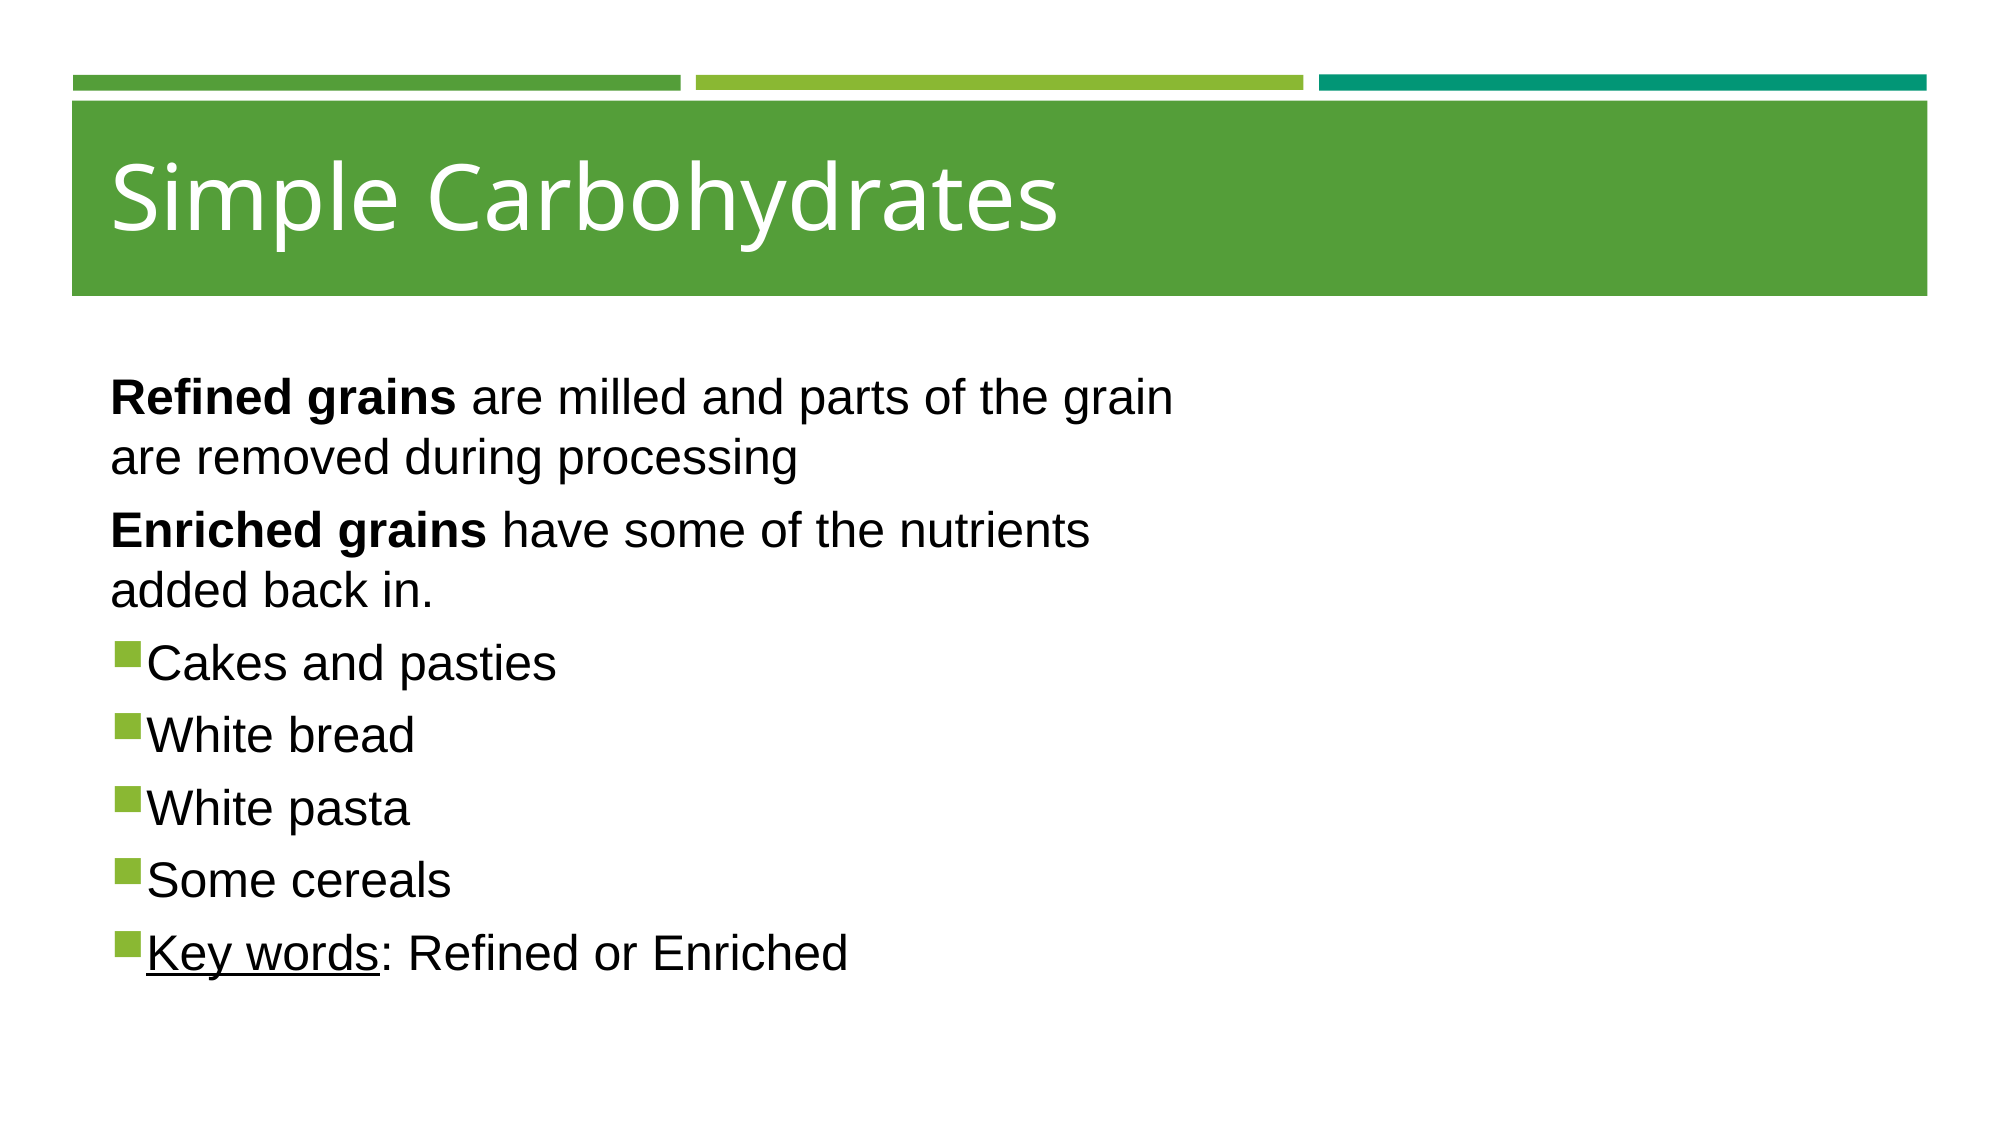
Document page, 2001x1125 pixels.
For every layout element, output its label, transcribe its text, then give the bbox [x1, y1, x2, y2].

title Simple Carbohydrates [95, 131, 1905, 282]
list Refined grains are milled and parts of the grain are removed during processing Enriched grains have some of the nutrients added back in. Cakes and pasties White bread White pasta Some cereals Key words: Refined or Enriched [95, 357, 1196, 1067]
